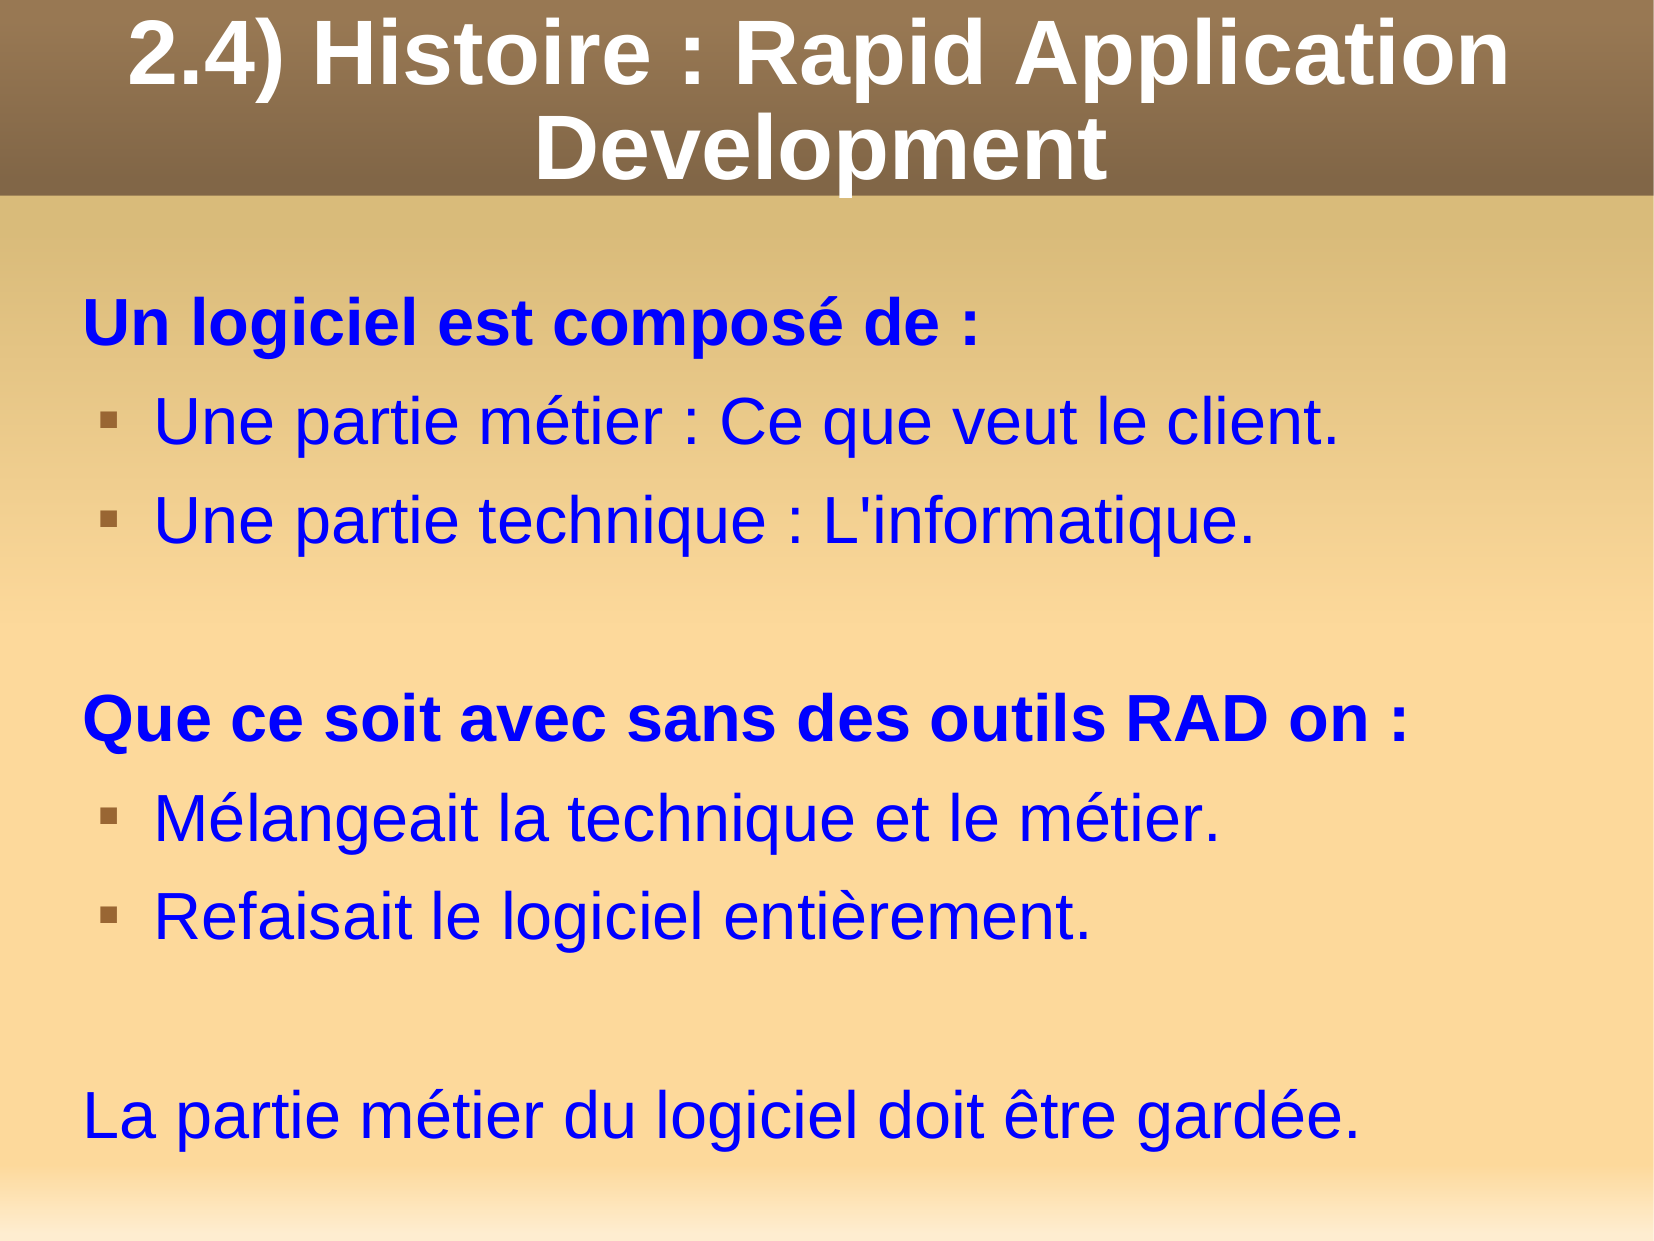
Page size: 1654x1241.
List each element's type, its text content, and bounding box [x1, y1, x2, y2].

list Un logiciel est composé de : Une partie métier : Ce que veut le client. Une partie technique : L'informatique. Que ce soit avec sans des outils RAD on : Mélangeait la technique et le métier. Refaisait le logiciel entièrement. La partie métier du logiciel doit être gardée. [82, 290, 1571, 1158]
title 2.4) Histoire : Rapid Application Development [76, 4, 1565, 203]
picture [0, 0, 1654, 1241]
